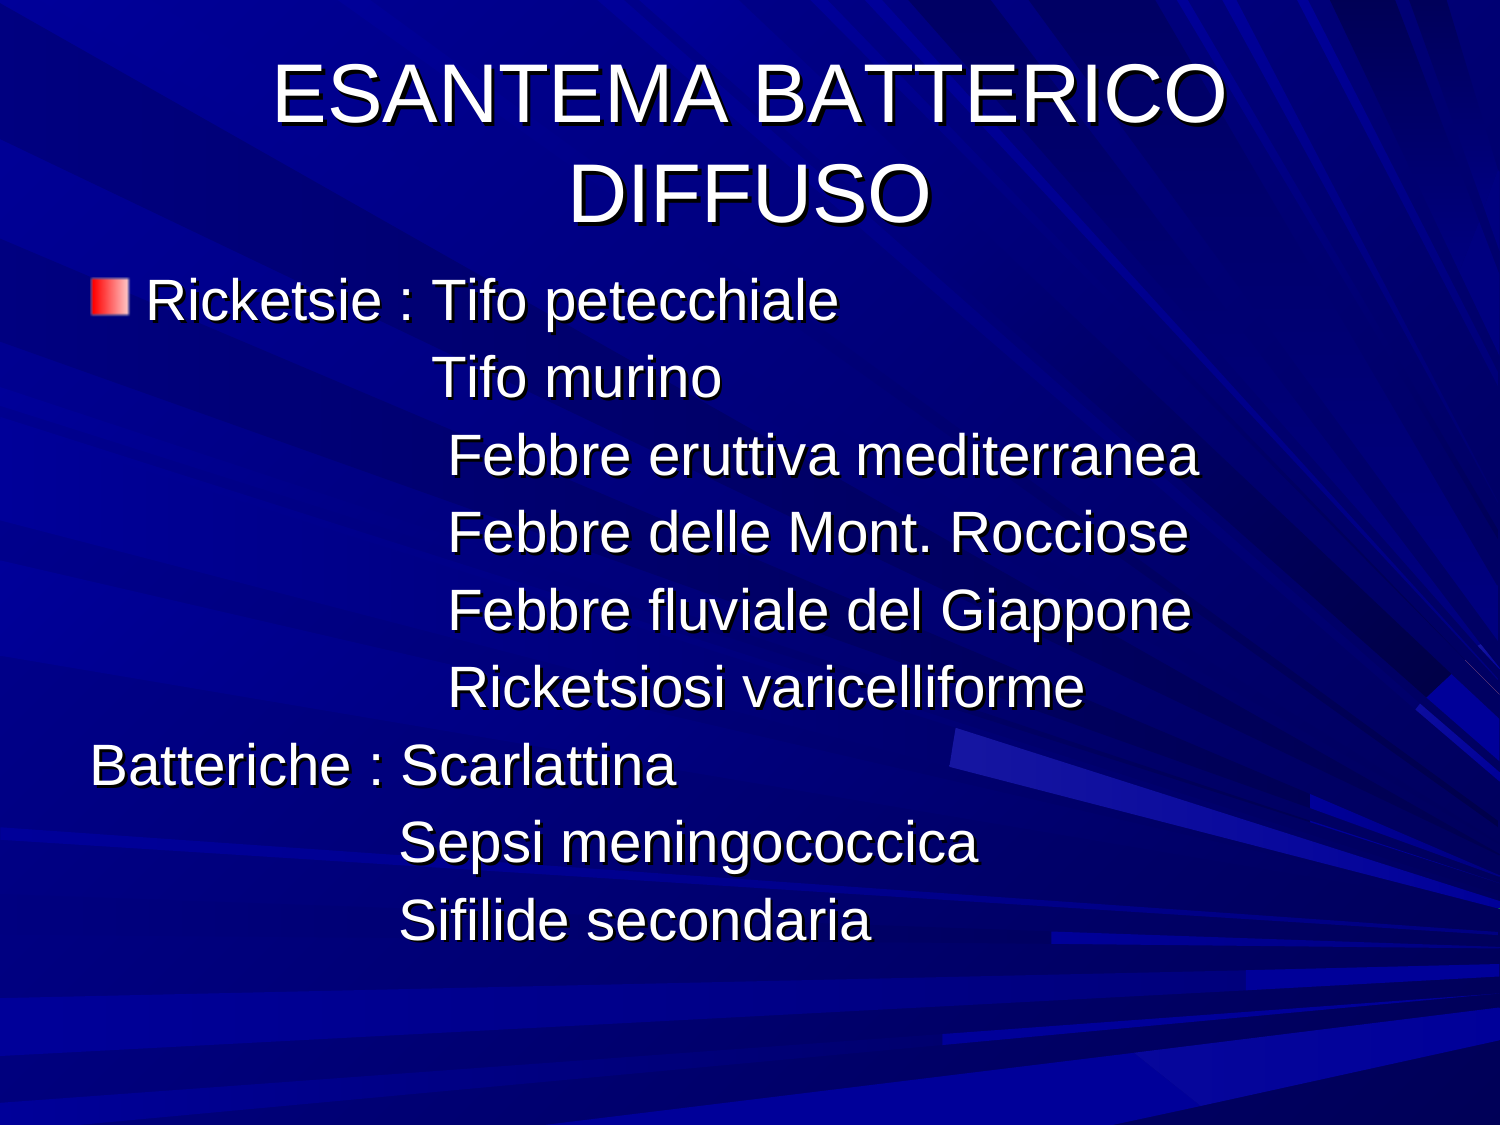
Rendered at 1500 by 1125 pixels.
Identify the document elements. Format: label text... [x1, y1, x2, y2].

title ESANTEMA BATTERICO DIFFUSO [75, 31, 1426, 248]
list Ricketsie : Tifo petecchiale Tifo murino Febbre eruttiva mediterranea Febbre delle Mont. Rocciose Febbre fluviale del Giappone Ricketsiosi varicelliforme Batteriche : Scarlattina Sepsi meningococcica Sifilide secondaria [75, 262, 1426, 1006]
